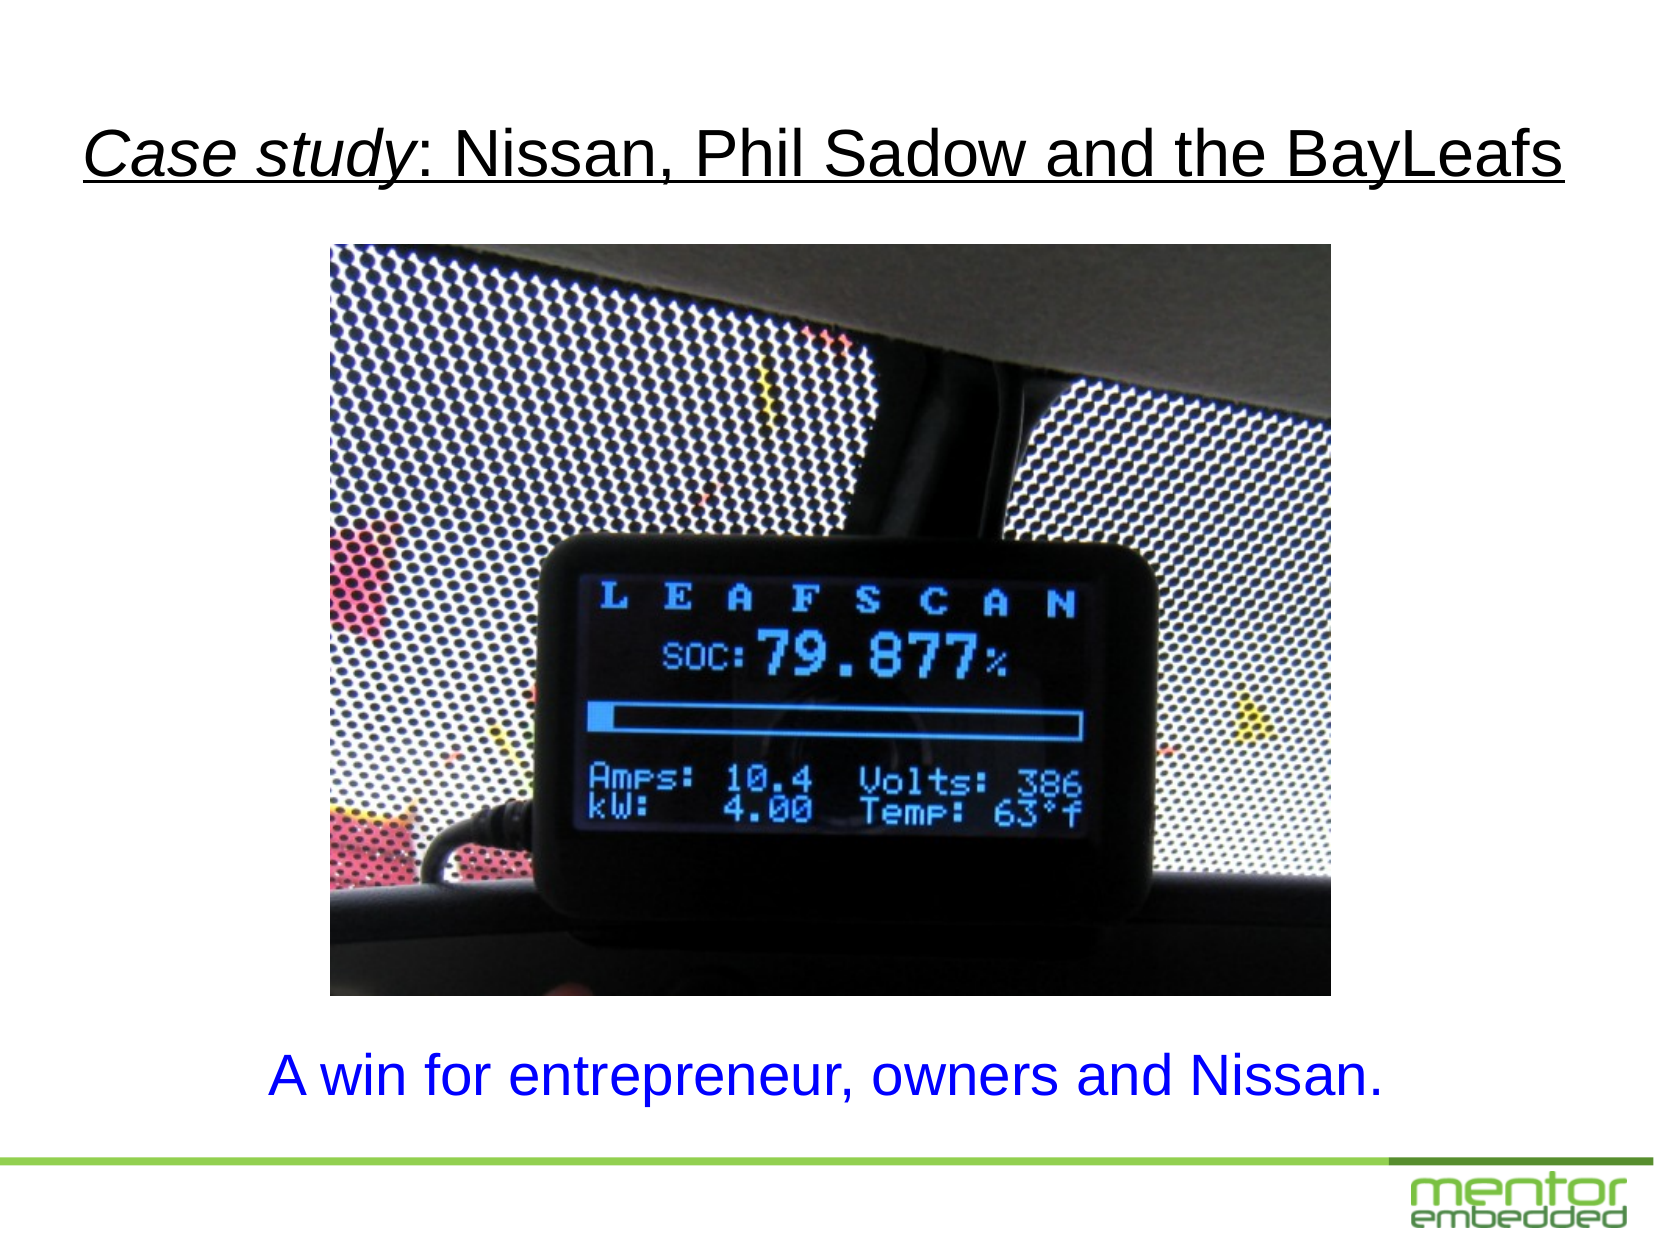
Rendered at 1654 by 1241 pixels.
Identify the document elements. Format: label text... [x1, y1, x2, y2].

title Case study: Nissan, Phil Sadow and the BayLeafs [82, 49, 1571, 257]
picture [330, 244, 1331, 996]
picture [1411, 1171, 1627, 1228]
text_box A win for entrepreneur, owners and Nissan. [253, 1035, 1400, 1115]
